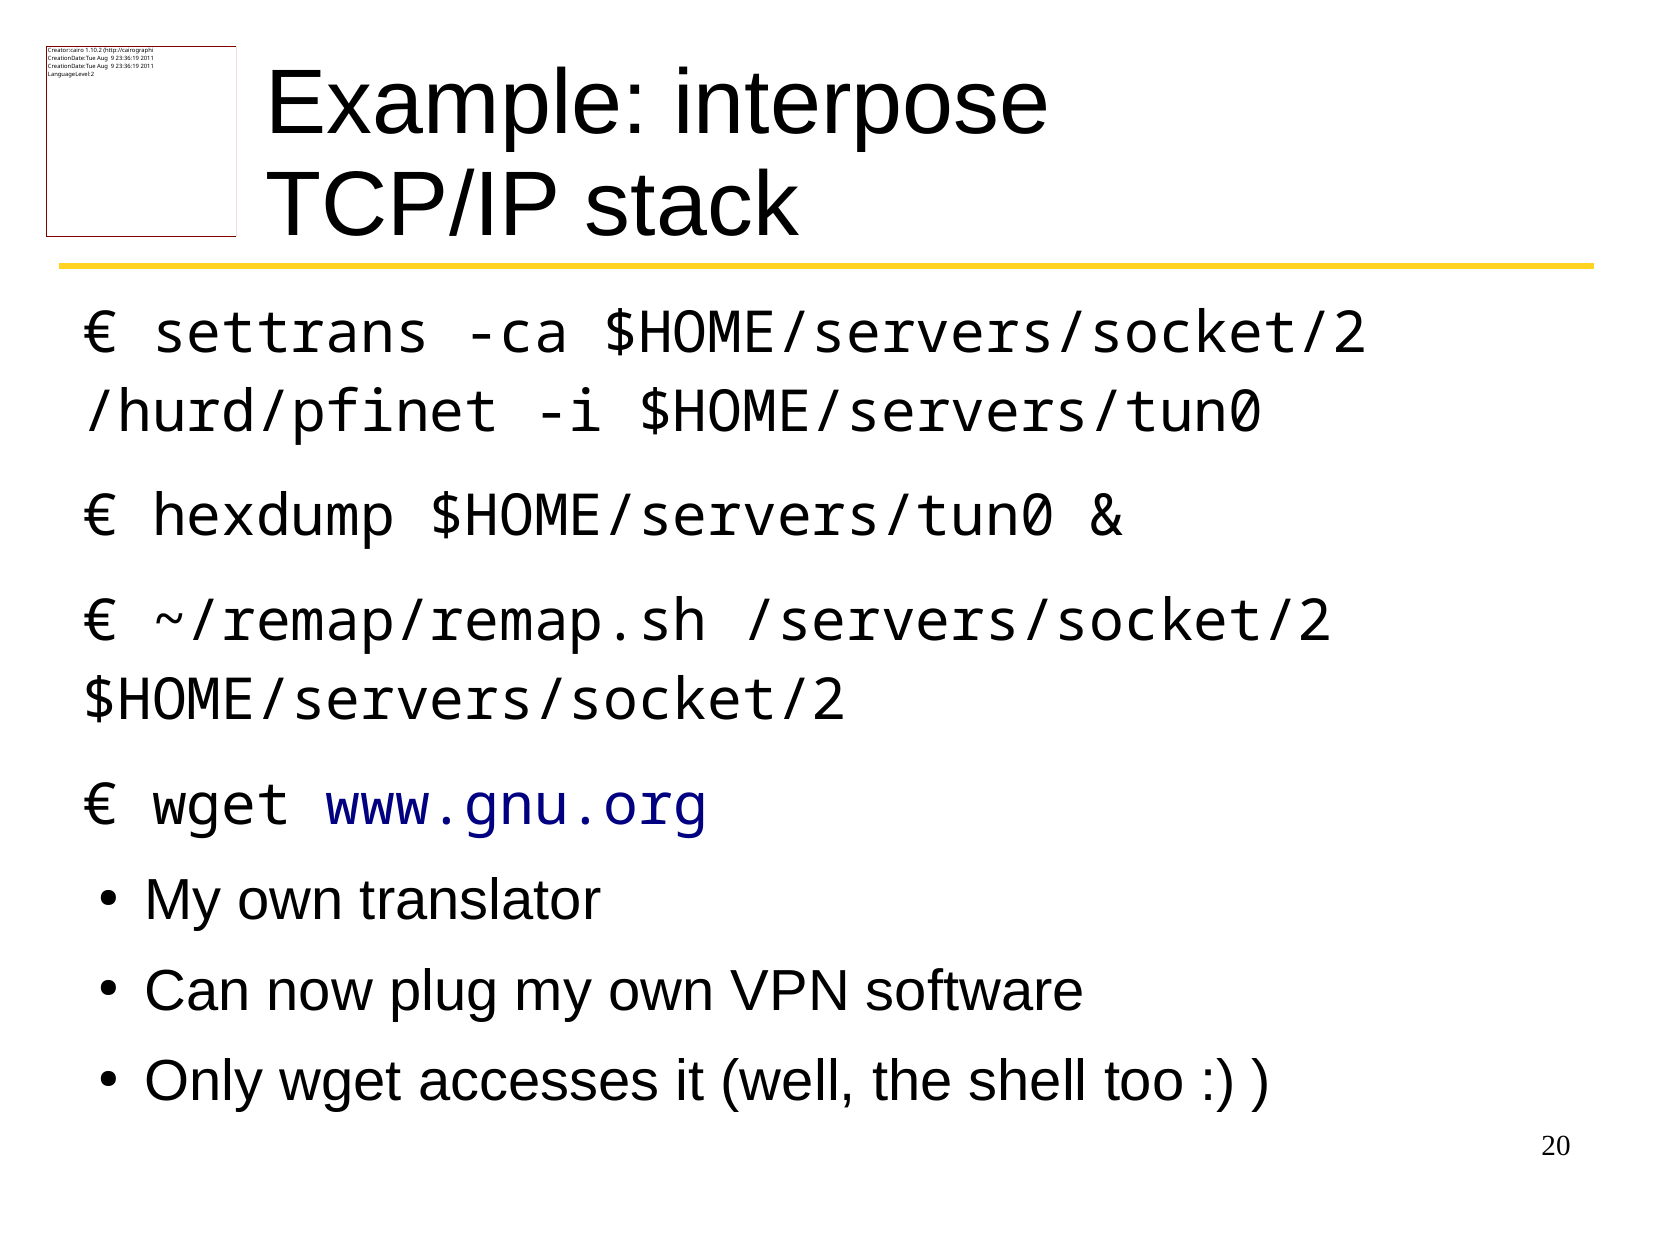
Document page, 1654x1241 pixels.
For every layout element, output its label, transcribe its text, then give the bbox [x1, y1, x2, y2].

list € settrans -ca $HOME/servers/socket/2 /hurd/pfinet -i $HOME/servers/tun0 € hexdump $HOME/servers/tun0 & € ~/remap/remap.sh /servers/socket/2 $HOME/servers/socket/2 € wget www.gnu.org My own translator Can now plug my own VPN software Only wget accesses it (well, the shell too :) ) [82, 290, 1571, 1123]
title Example: interpose TCP/IP stack [265, 49, 1571, 257]
